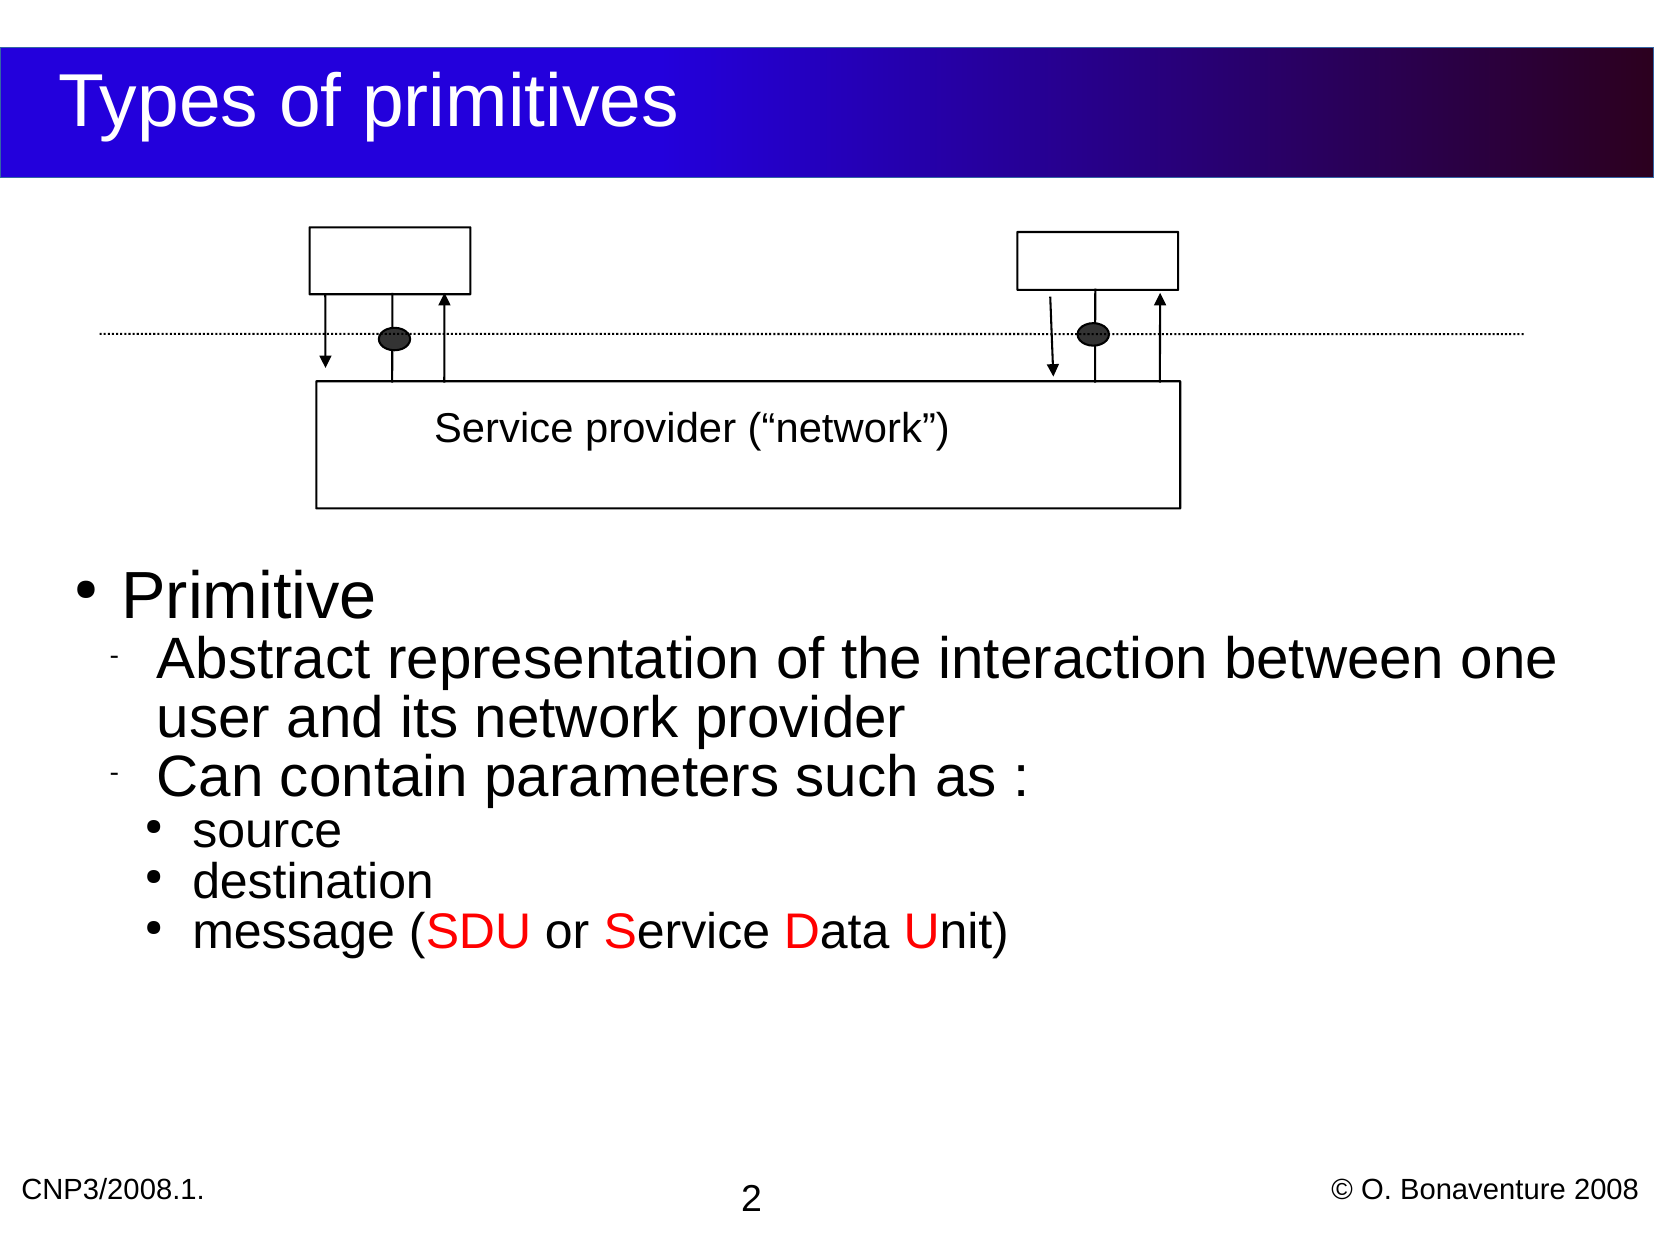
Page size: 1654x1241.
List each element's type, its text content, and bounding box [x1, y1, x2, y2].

text_box [1077, 323, 1109, 346]
text_box [378, 327, 411, 351]
text_box Service provider (“network”) [434, 409, 951, 452]
title Types of primitives [10, 0, 1171, 208]
text_box © O. Bonaventure 2008 [1610, 1176, 1640, 1206]
text_box CNP3/2008.1. [21, 1176, 74, 1212]
list Primitive Abstract representation of the interaction between one user and its network provider Can contain parameters such as : source destination message (SDU or Service Data Unit) [74, 564, 1610, 1241]
